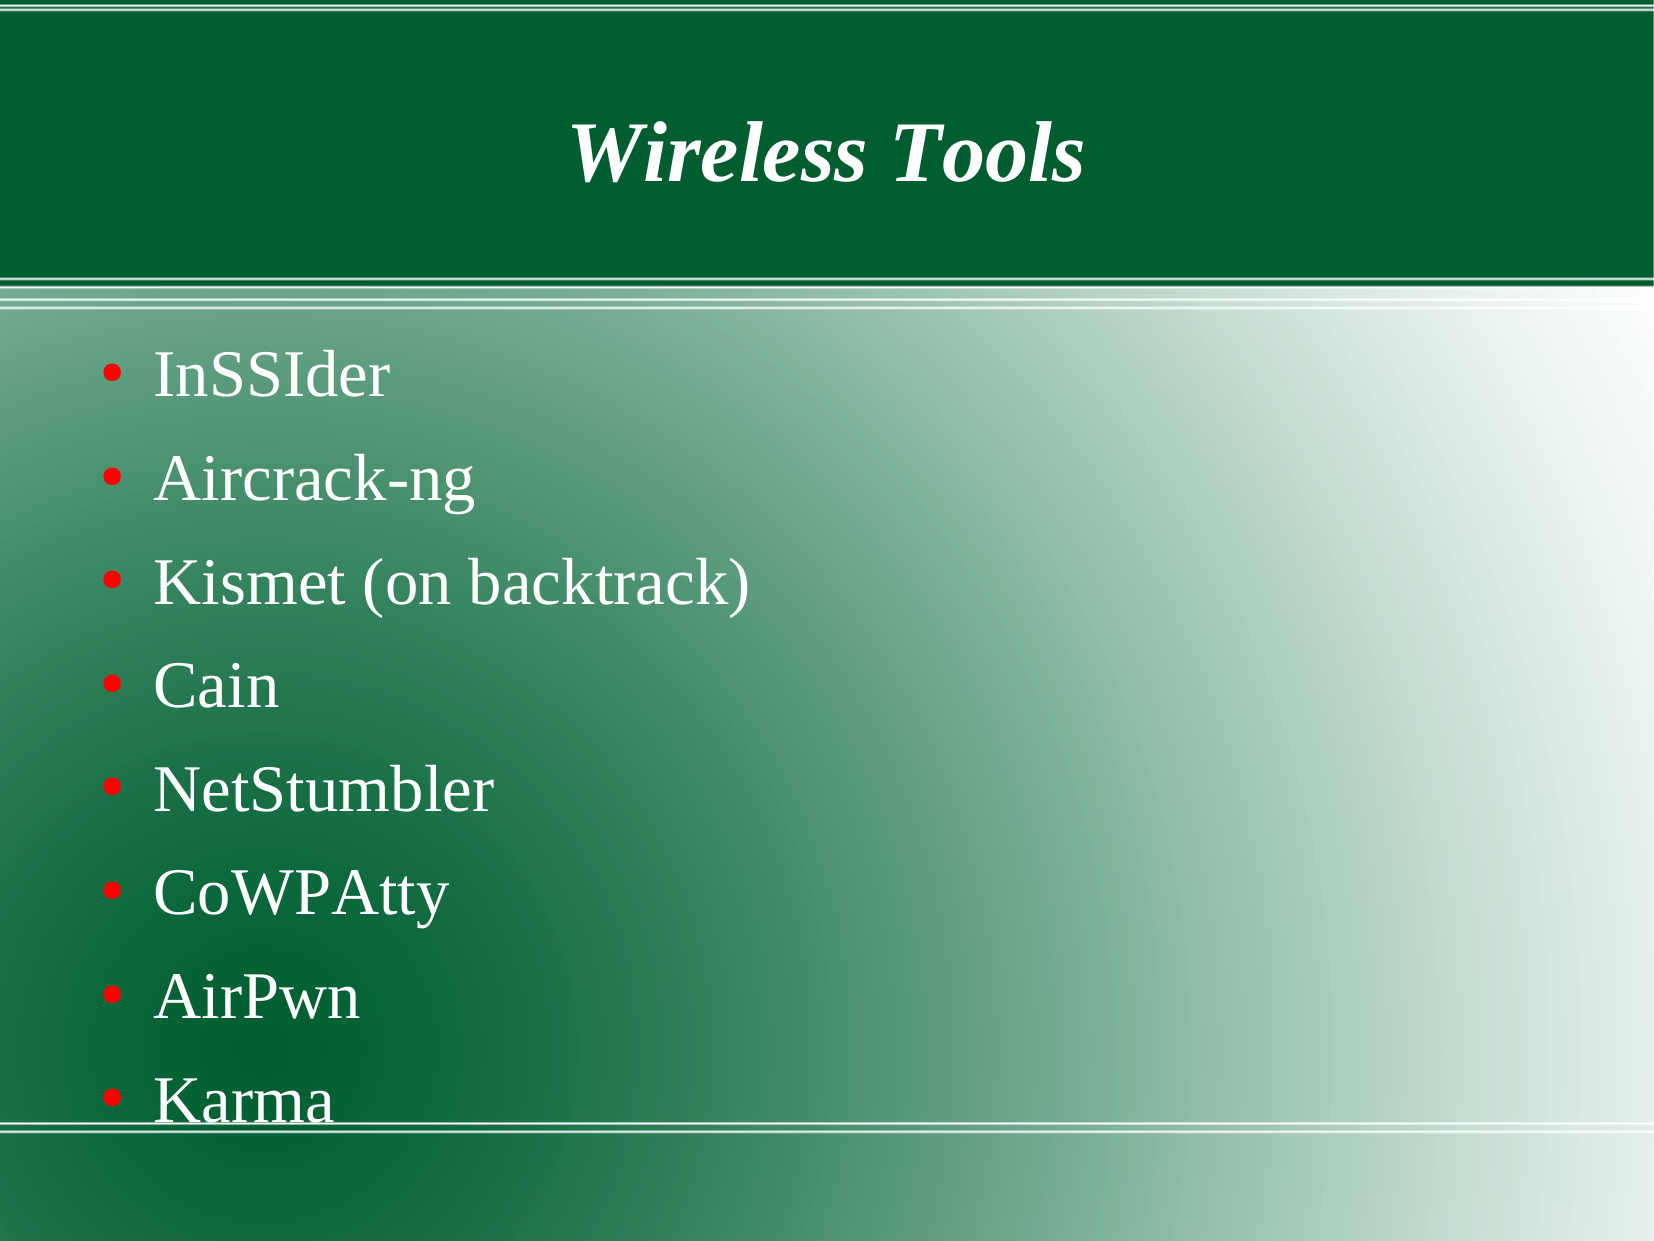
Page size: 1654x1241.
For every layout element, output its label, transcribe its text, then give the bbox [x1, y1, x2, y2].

list InSSIder Aircrack-ng Kismet (on backtrack) Cain NetStumbler CoWPAtty AirPwn Karma [82, 337, 1571, 1156]
picture [0, 0, 1654, 1241]
title Wireless Tools [82, 49, 1571, 257]
